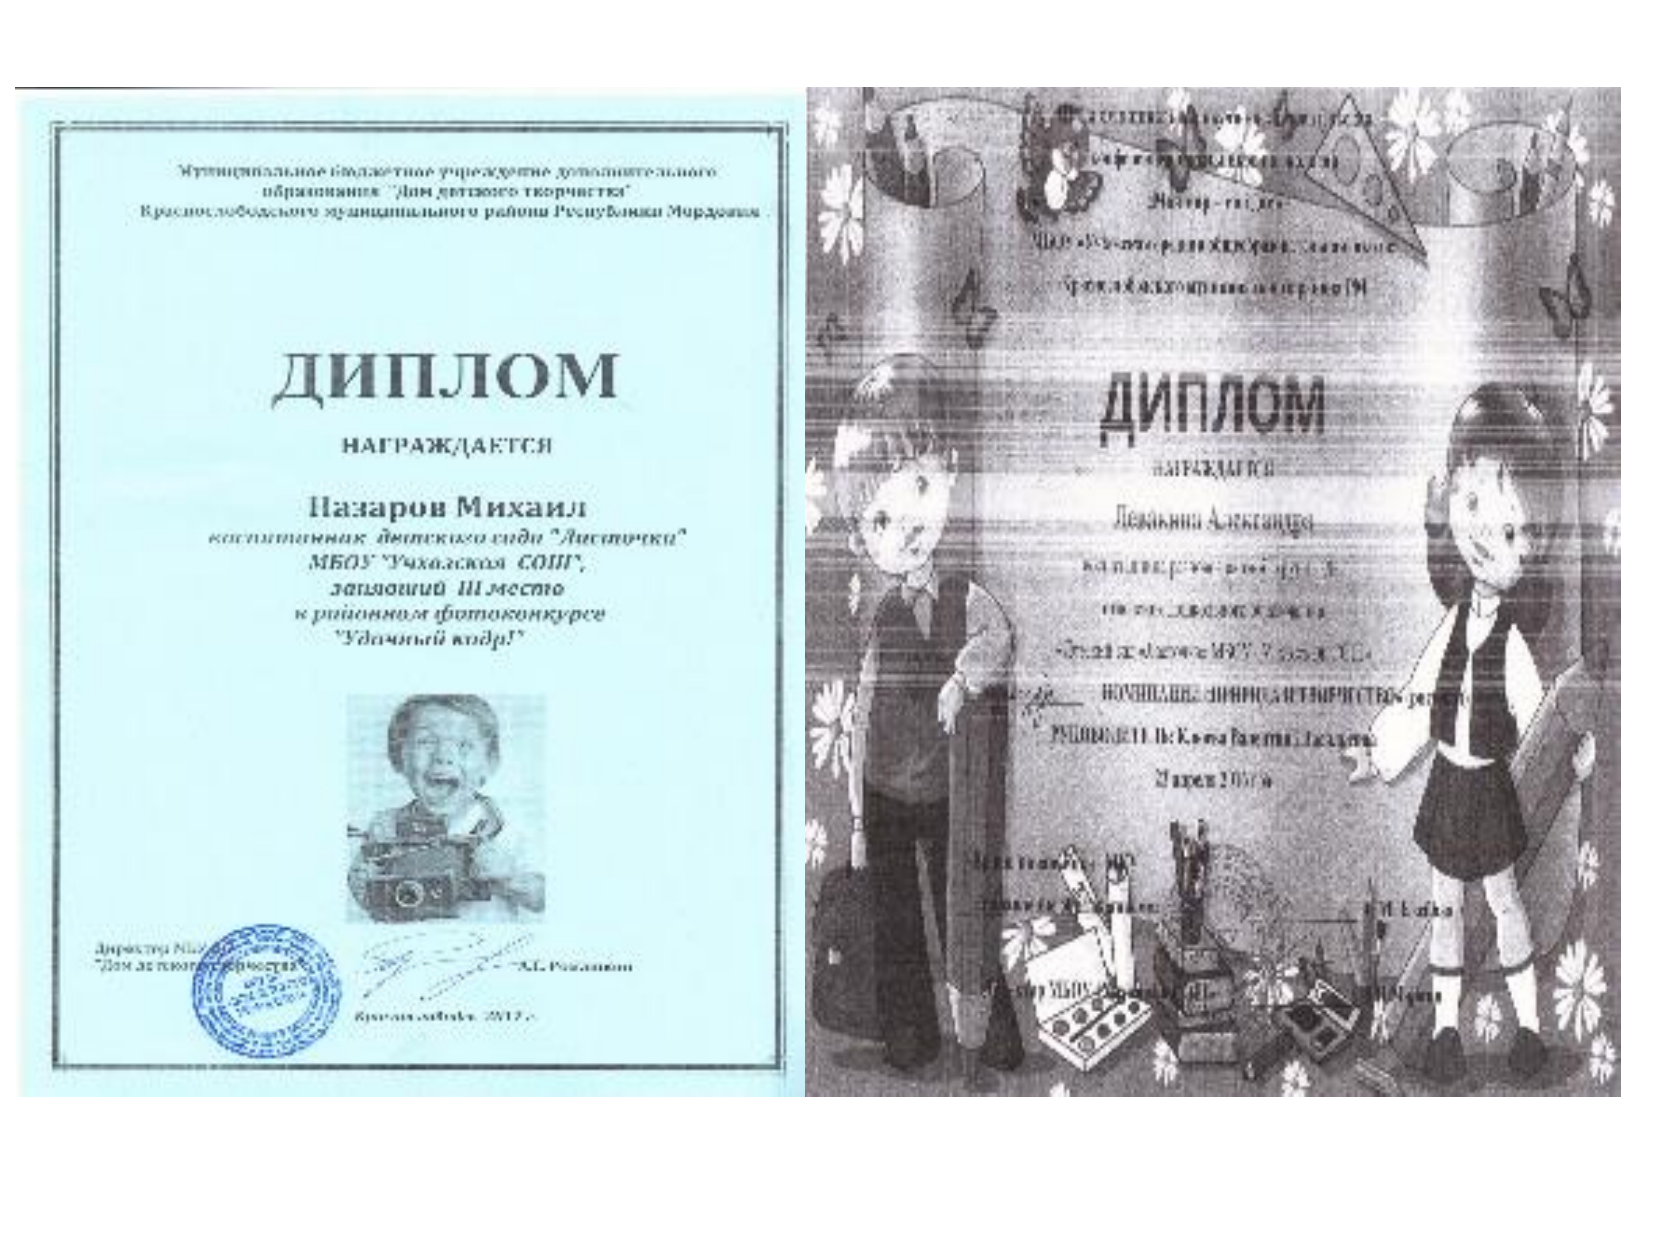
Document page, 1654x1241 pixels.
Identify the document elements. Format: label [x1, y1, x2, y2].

picture [15, 87, 1621, 1097]
